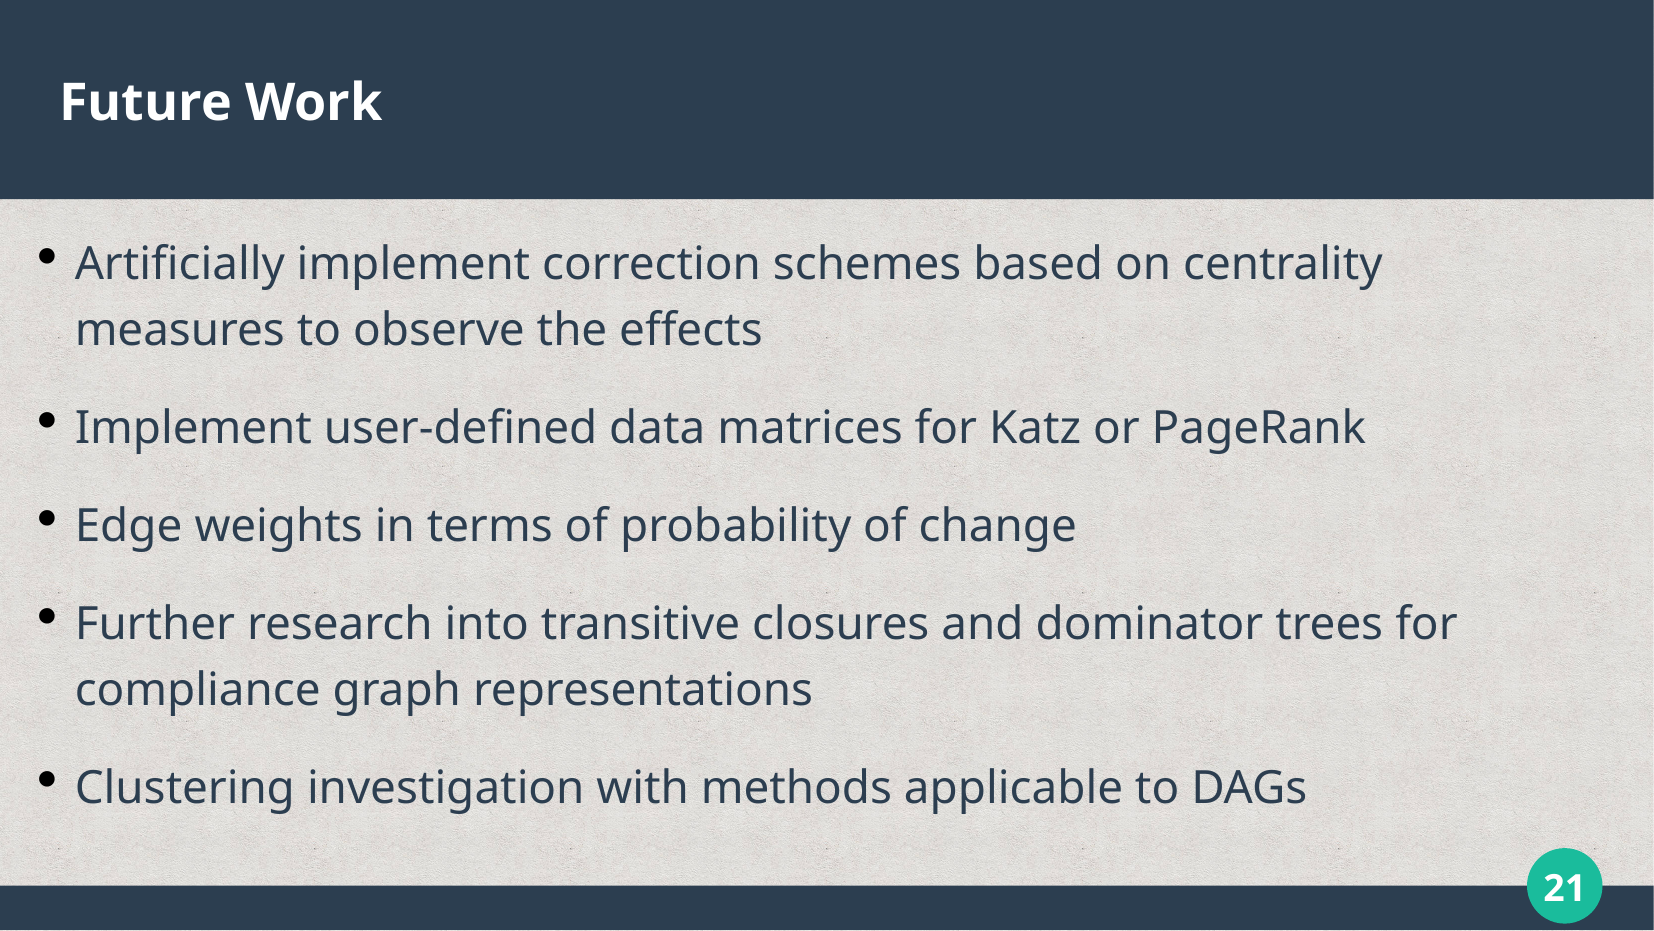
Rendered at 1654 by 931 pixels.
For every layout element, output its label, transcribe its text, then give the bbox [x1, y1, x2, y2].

picture [0, 200, 1654, 885]
title Future Work [59, 36, 1595, 155]
text_box Artificially implement correction schemes based on centrality measures to observe the effects Implement user-defined data matrices for Katz or PageRank Edge weights in terms of probability of change Further research into transitive closures and dominator trees for compliance graph representations Clustering investigation with methods applicable to DAGs [39, 223, 1575, 826]
